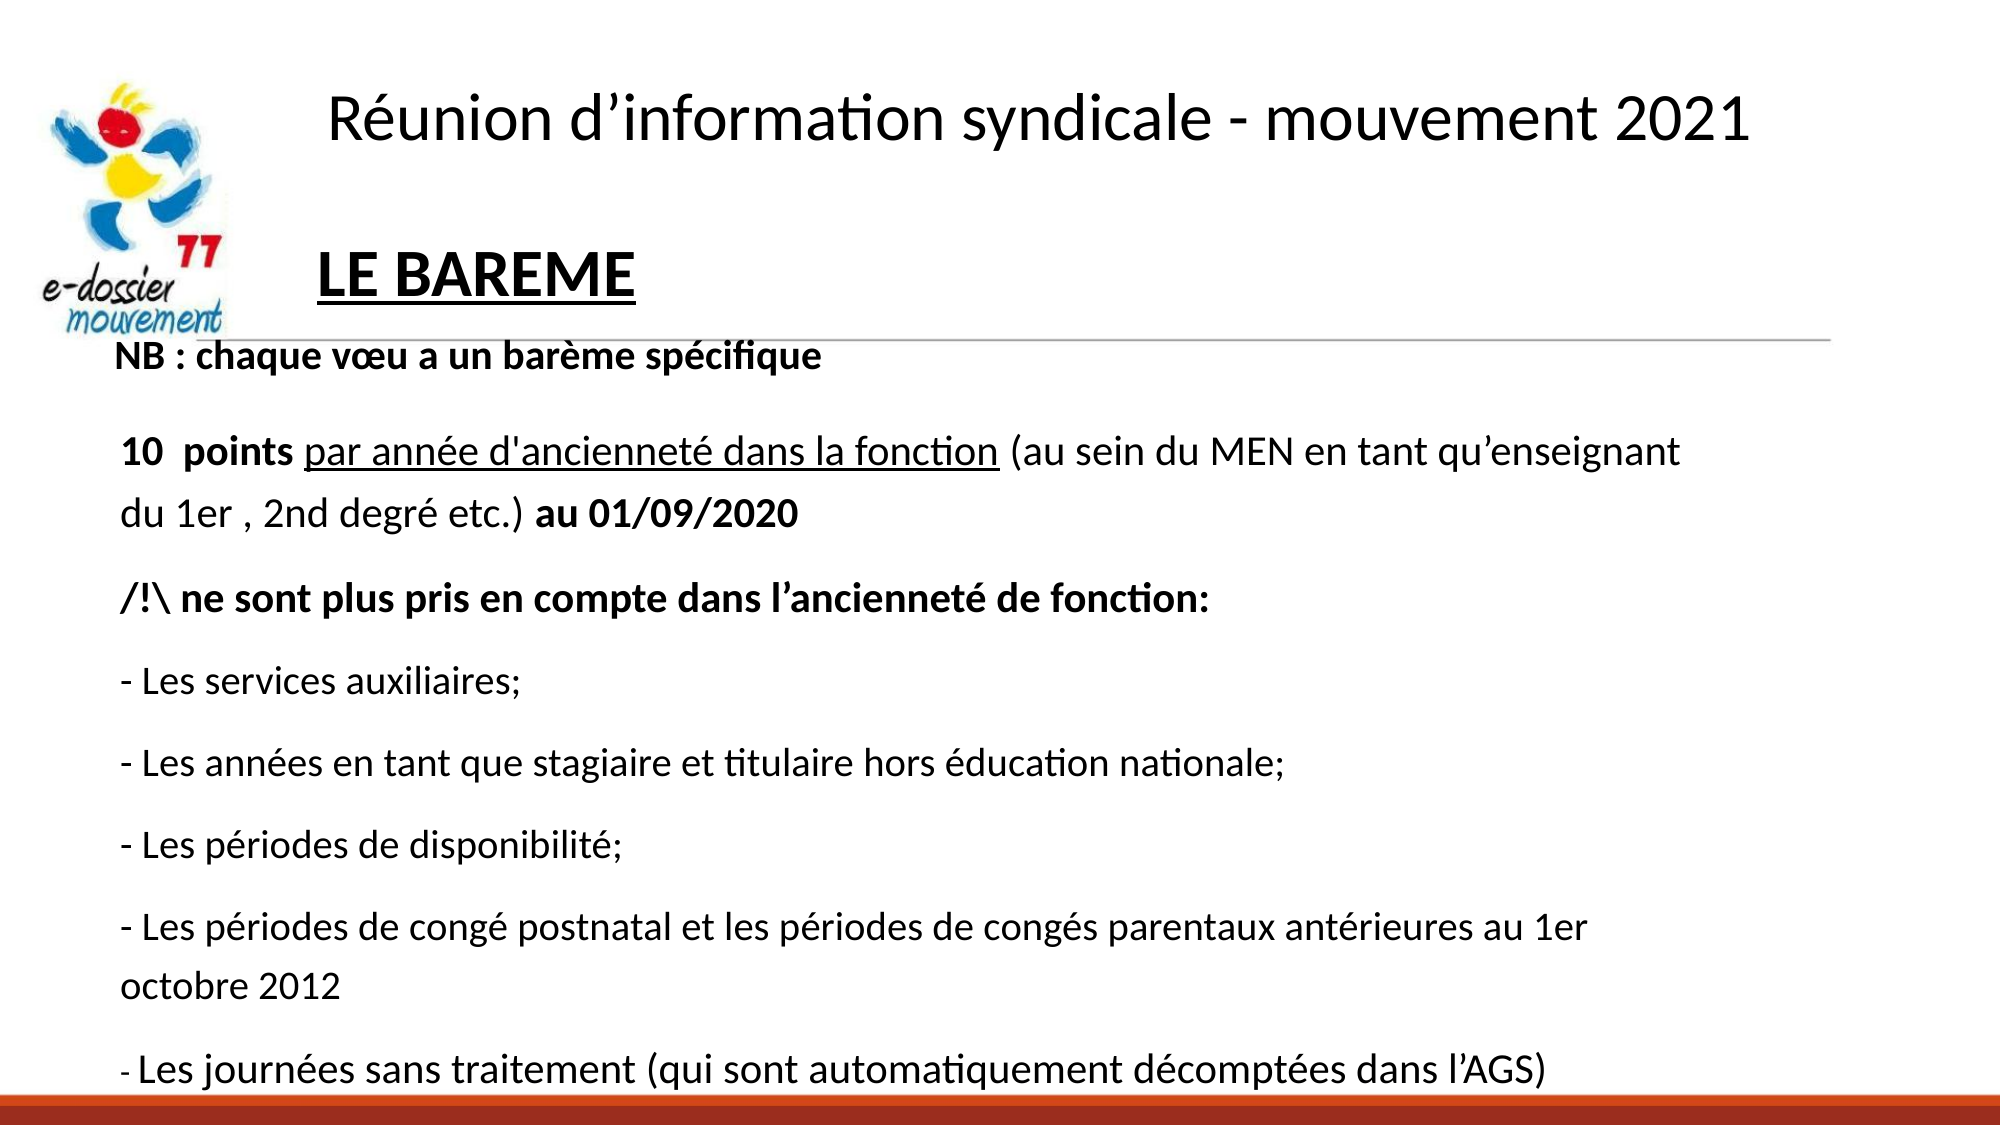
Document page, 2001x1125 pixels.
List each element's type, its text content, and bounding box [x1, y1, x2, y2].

text_box Réunion d’information syndicale - mouvement 2021 [327, 55, 1791, 154]
text_box NB : chaque vœu a un barème spécifique [99, 319, 1827, 386]
text_box [0, 55, 2000, 1125]
text_box LE BAREME [317, 210, 2000, 310]
text_box 10 points par année d'ancienneté dans la fonction (au sein du MEN en tant qu’enseignant du 1er , 2nd degré etc.) au 01/09/2020 /!\ ne sont plus pris en compte dans l’ancienneté de fonction: - Les services auxiliaires; - Les années en tant que stagiaire et titulaire hors éducation nationale; - Les périodes de disponibilité; - Les périodes de congé postnatal et les périodes de congés parentaux antérieures au 1er octobre 2012 - Les journées sans traitement (qui sont automatiquement décomptées dans l’AGS) [120, 412, 1716, 1093]
